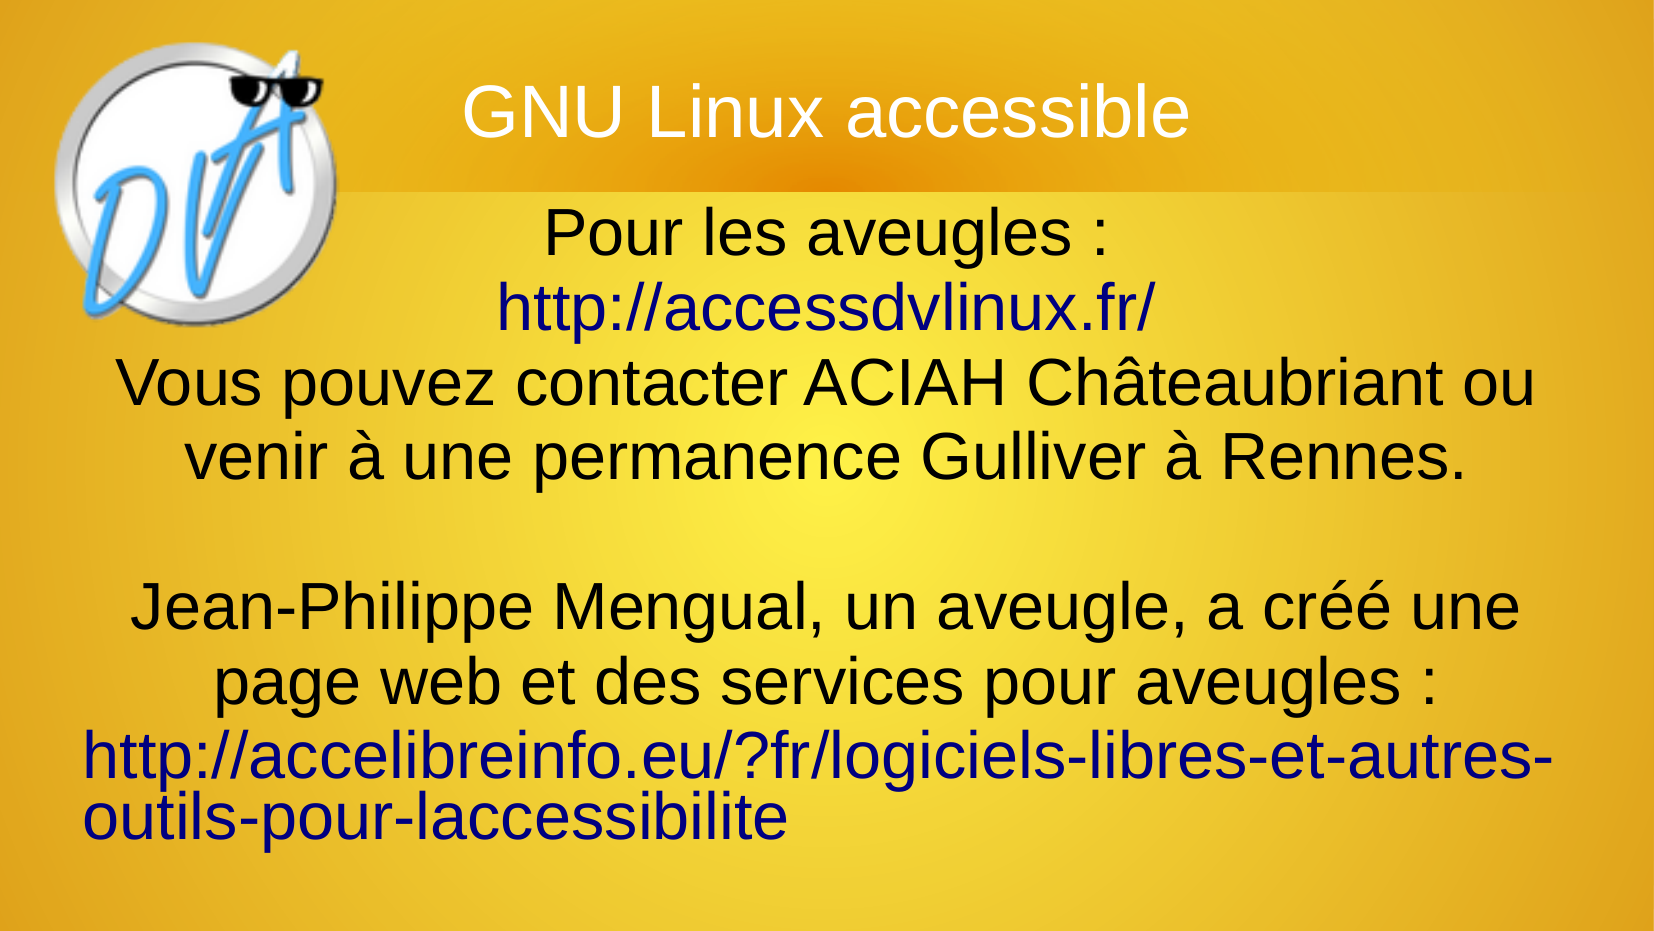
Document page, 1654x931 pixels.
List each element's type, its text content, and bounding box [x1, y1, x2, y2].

subtitle Pour les aveugles : http://accessdvlinux.fr/ Vous pouvez contacter ACIAH Châteaubriant ou venir à une permanence Gulliver à Rennes. Jean-Philippe Mengual, un aveugle, a créé une page web et des services pour aveugles : http://accelibreinfo.eu/?fr/logiciels-libres-et-autres-outils-pour-laccessibilite [82, 195, 1571, 794]
title GNU Linux accessible [355, 35, 1571, 189]
picture [35, 23, 355, 343]
